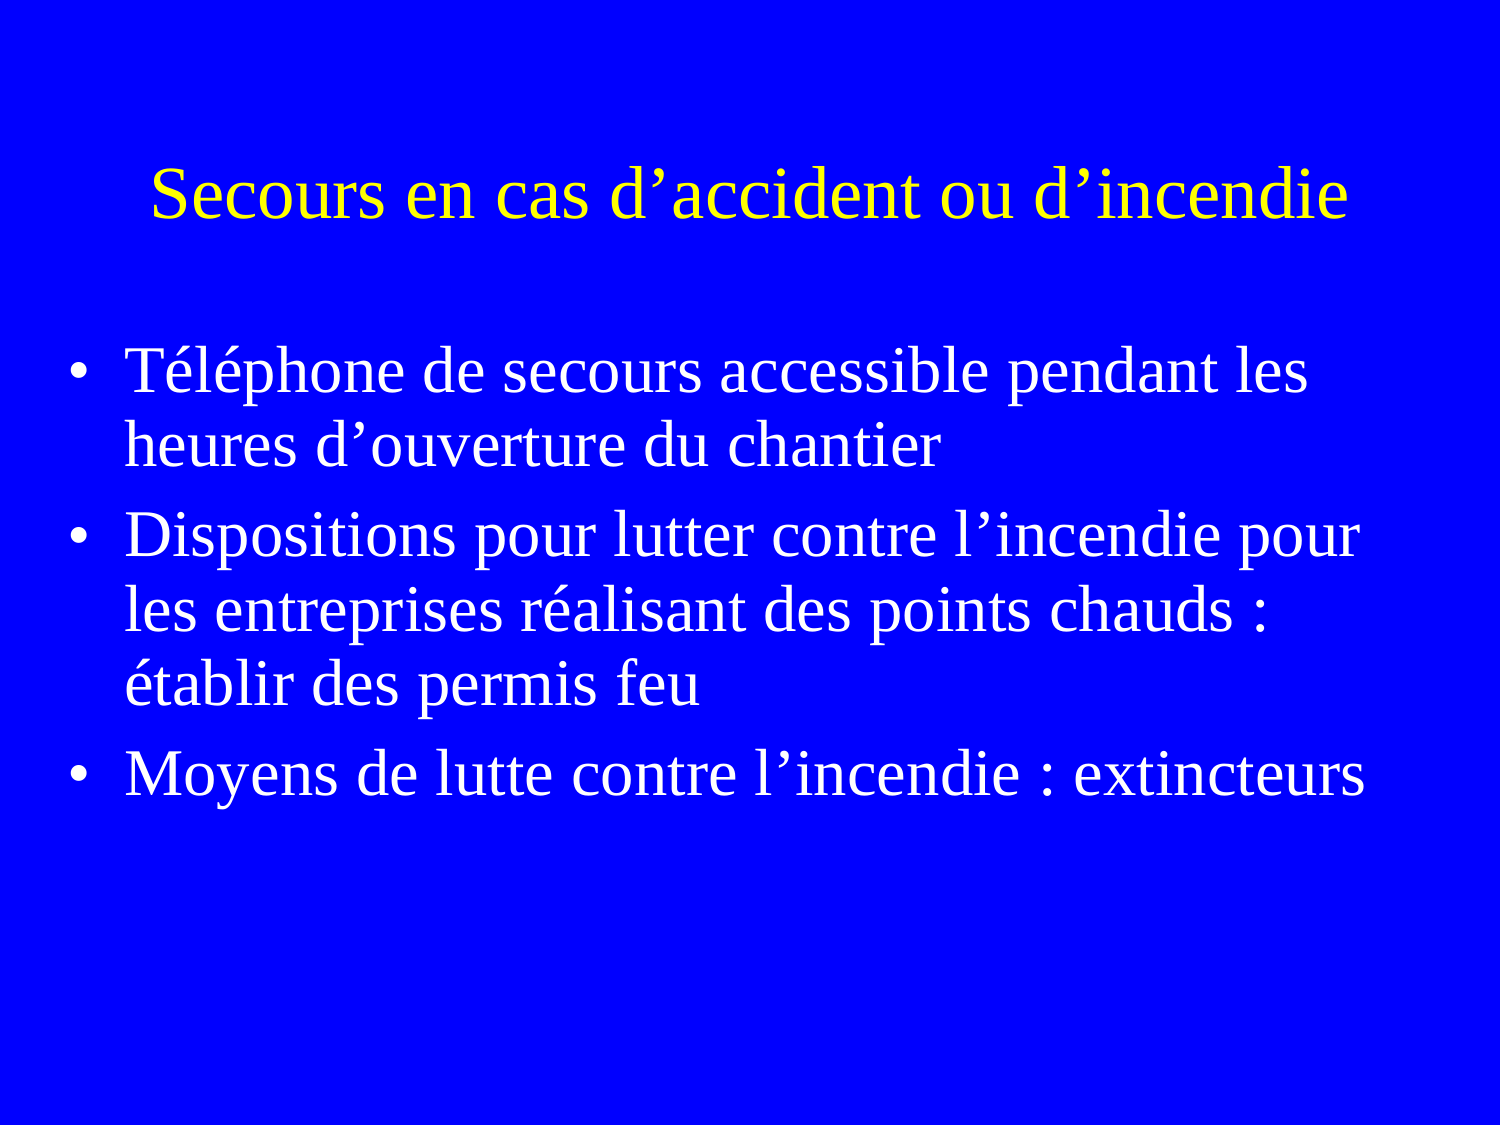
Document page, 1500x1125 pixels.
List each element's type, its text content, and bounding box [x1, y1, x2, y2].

list Téléphone de secours accessible pendant les heures d’ouverture du chantier Dispositions pour lutter contre l’incendie pour les entreprises réalisant des points chauds : établir des permis feu Moyens de lutte contre l’incendie : extincteurs [53, 324, 1447, 1000]
title Secours en cas d’accident ou d’incendie [112, 99, 1388, 288]
